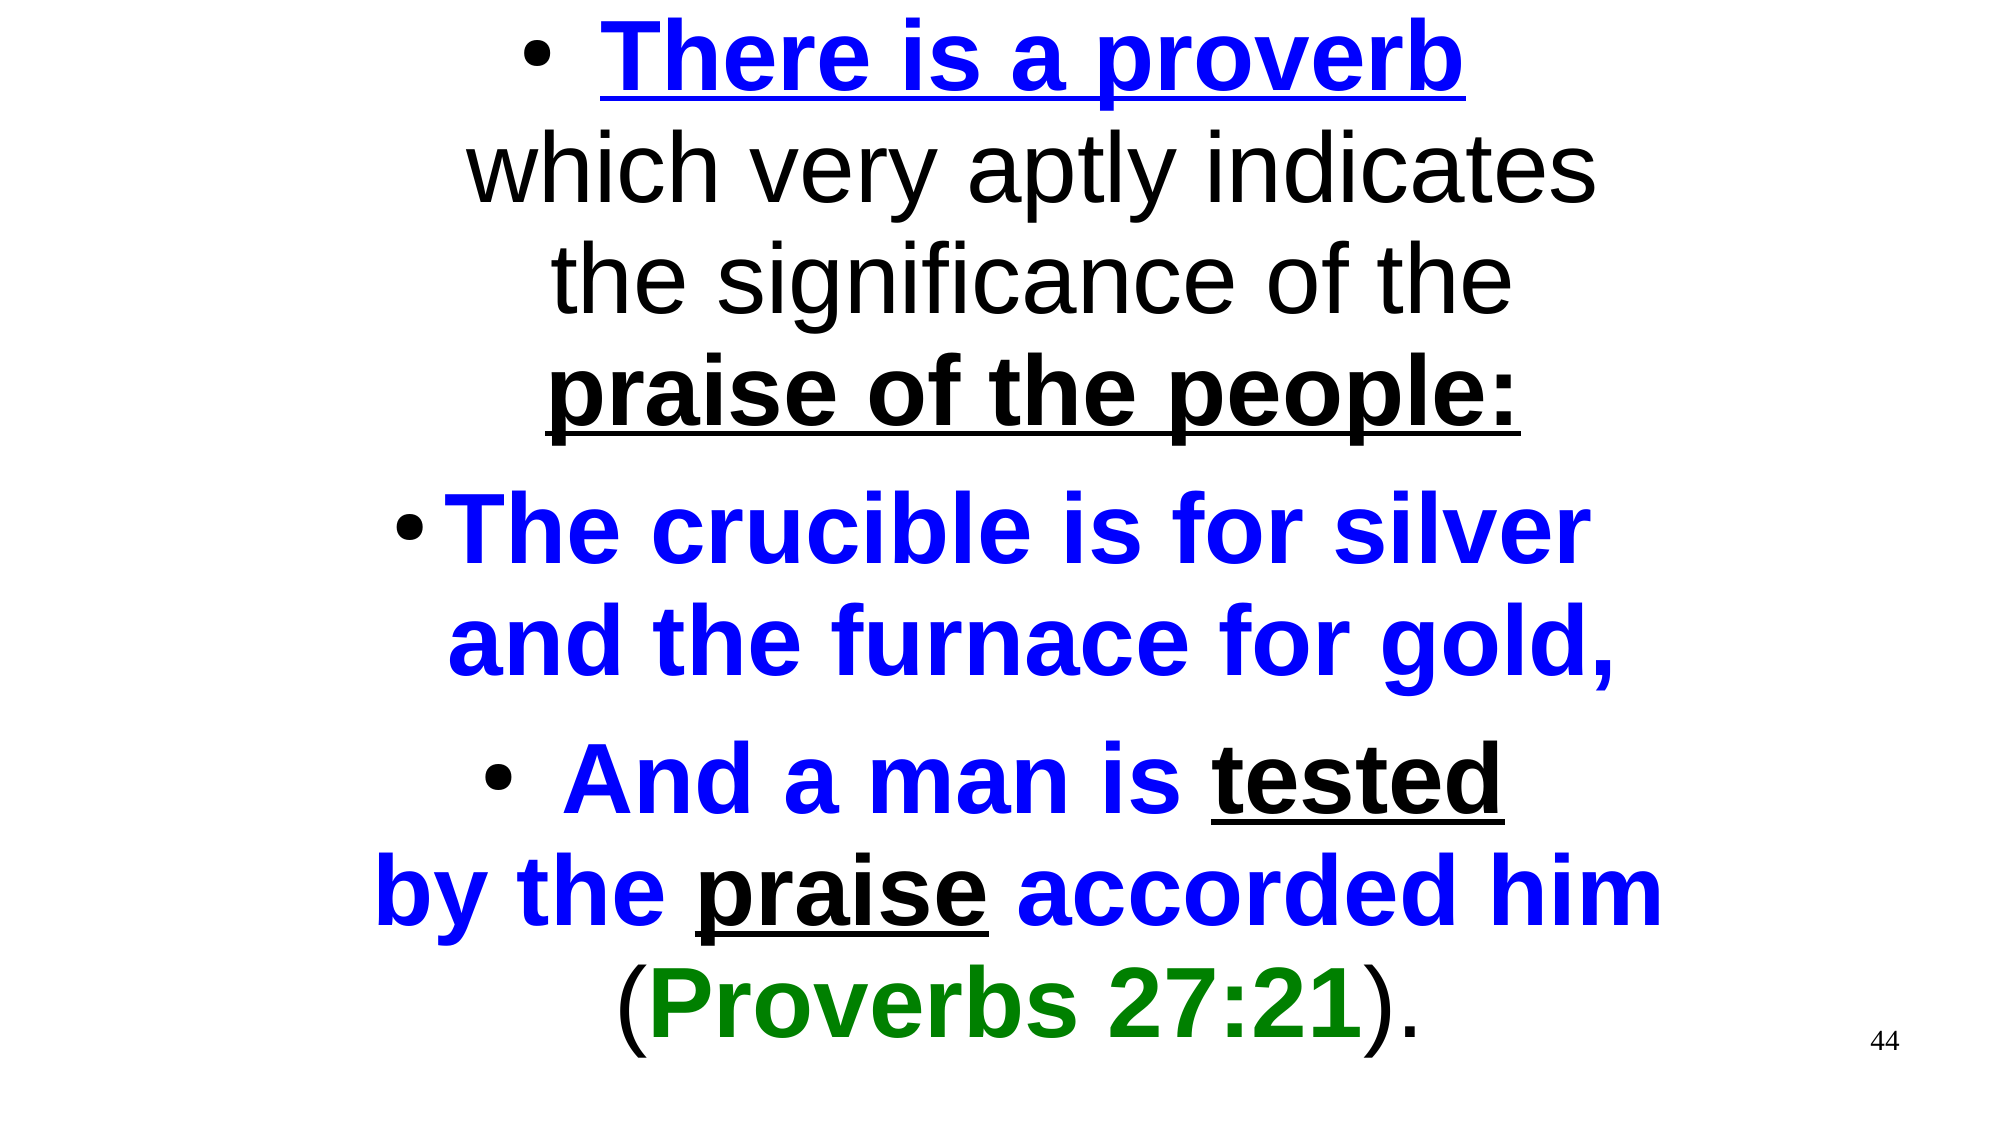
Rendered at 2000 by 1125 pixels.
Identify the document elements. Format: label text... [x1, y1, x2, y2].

list There is a proverb which very aptly indicates the significance of the praise of the people: The crucible is for silver and the furnace for gold, And a man is tested by the praise accorded him (Proverbs 27:21). [0, 0, 1996, 1123]
